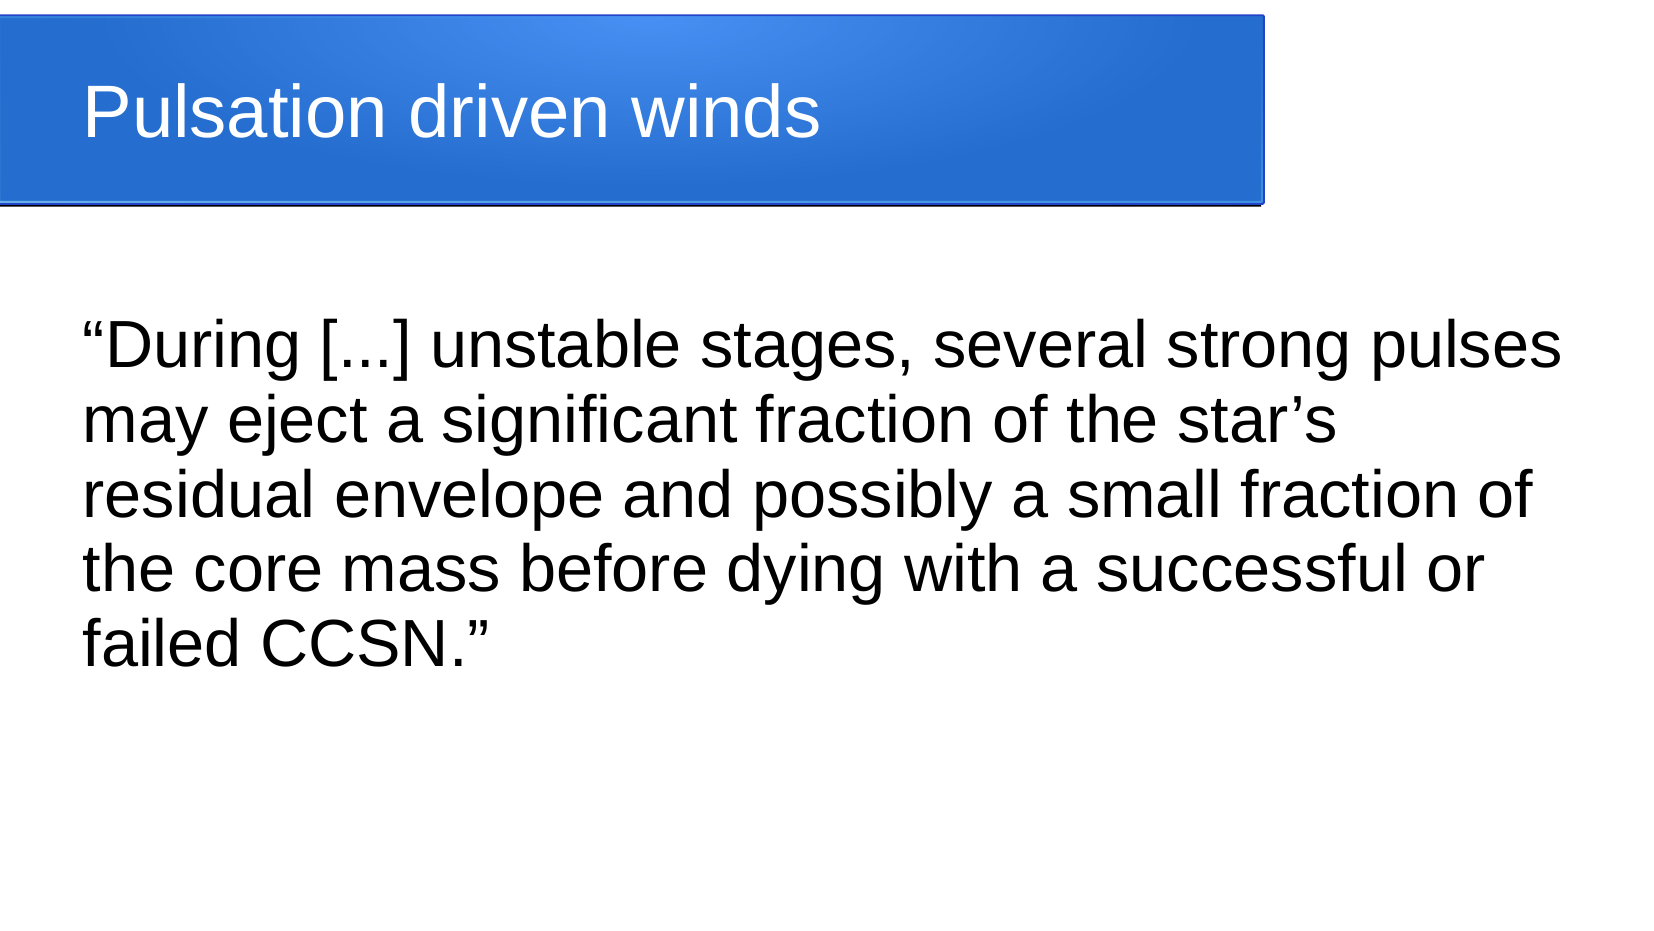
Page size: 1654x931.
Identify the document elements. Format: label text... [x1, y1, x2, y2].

title Pulsation driven winds [82, 35, 1235, 189]
subtitle “During [...] unstable stages, several strong pulses may eject a significant fraction of the star’s residual envelope and possibly a small fraction of the core mass before dying with a successful or failed CCSN.” [82, 224, 1571, 764]
